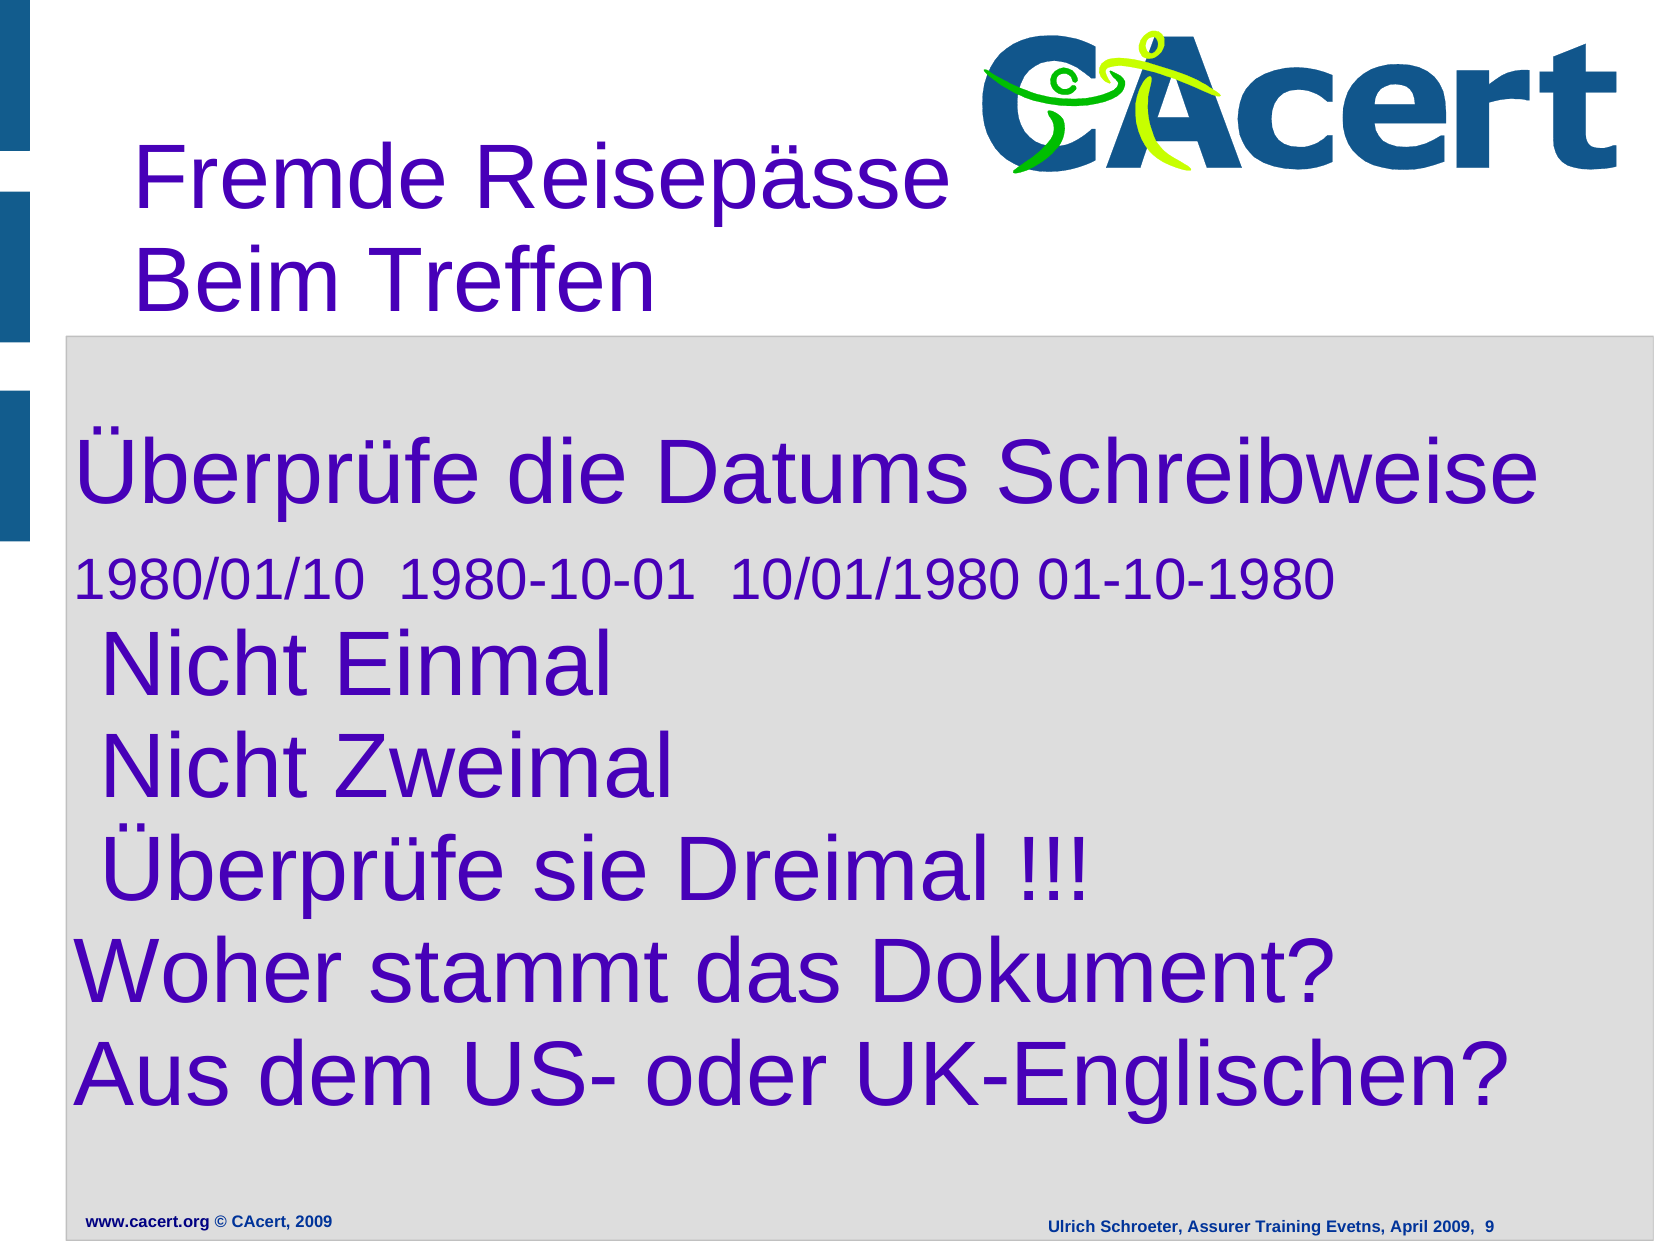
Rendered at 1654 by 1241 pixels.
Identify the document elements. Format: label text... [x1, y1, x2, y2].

text_box Fremde Reisepässe Beim Treffen [118, 118, 970, 339]
text_box Überprüfe die Datums Schreibweise 1980/01/10 1980-10-01 10/01/1980 01-10-1980 Nicht Einmal Nicht Zweimal Überprüfe sie Dreimal !!! Woher stammt das Dokument? Aus dem US- oder UK-Englischen? [59, 413, 1558, 1133]
